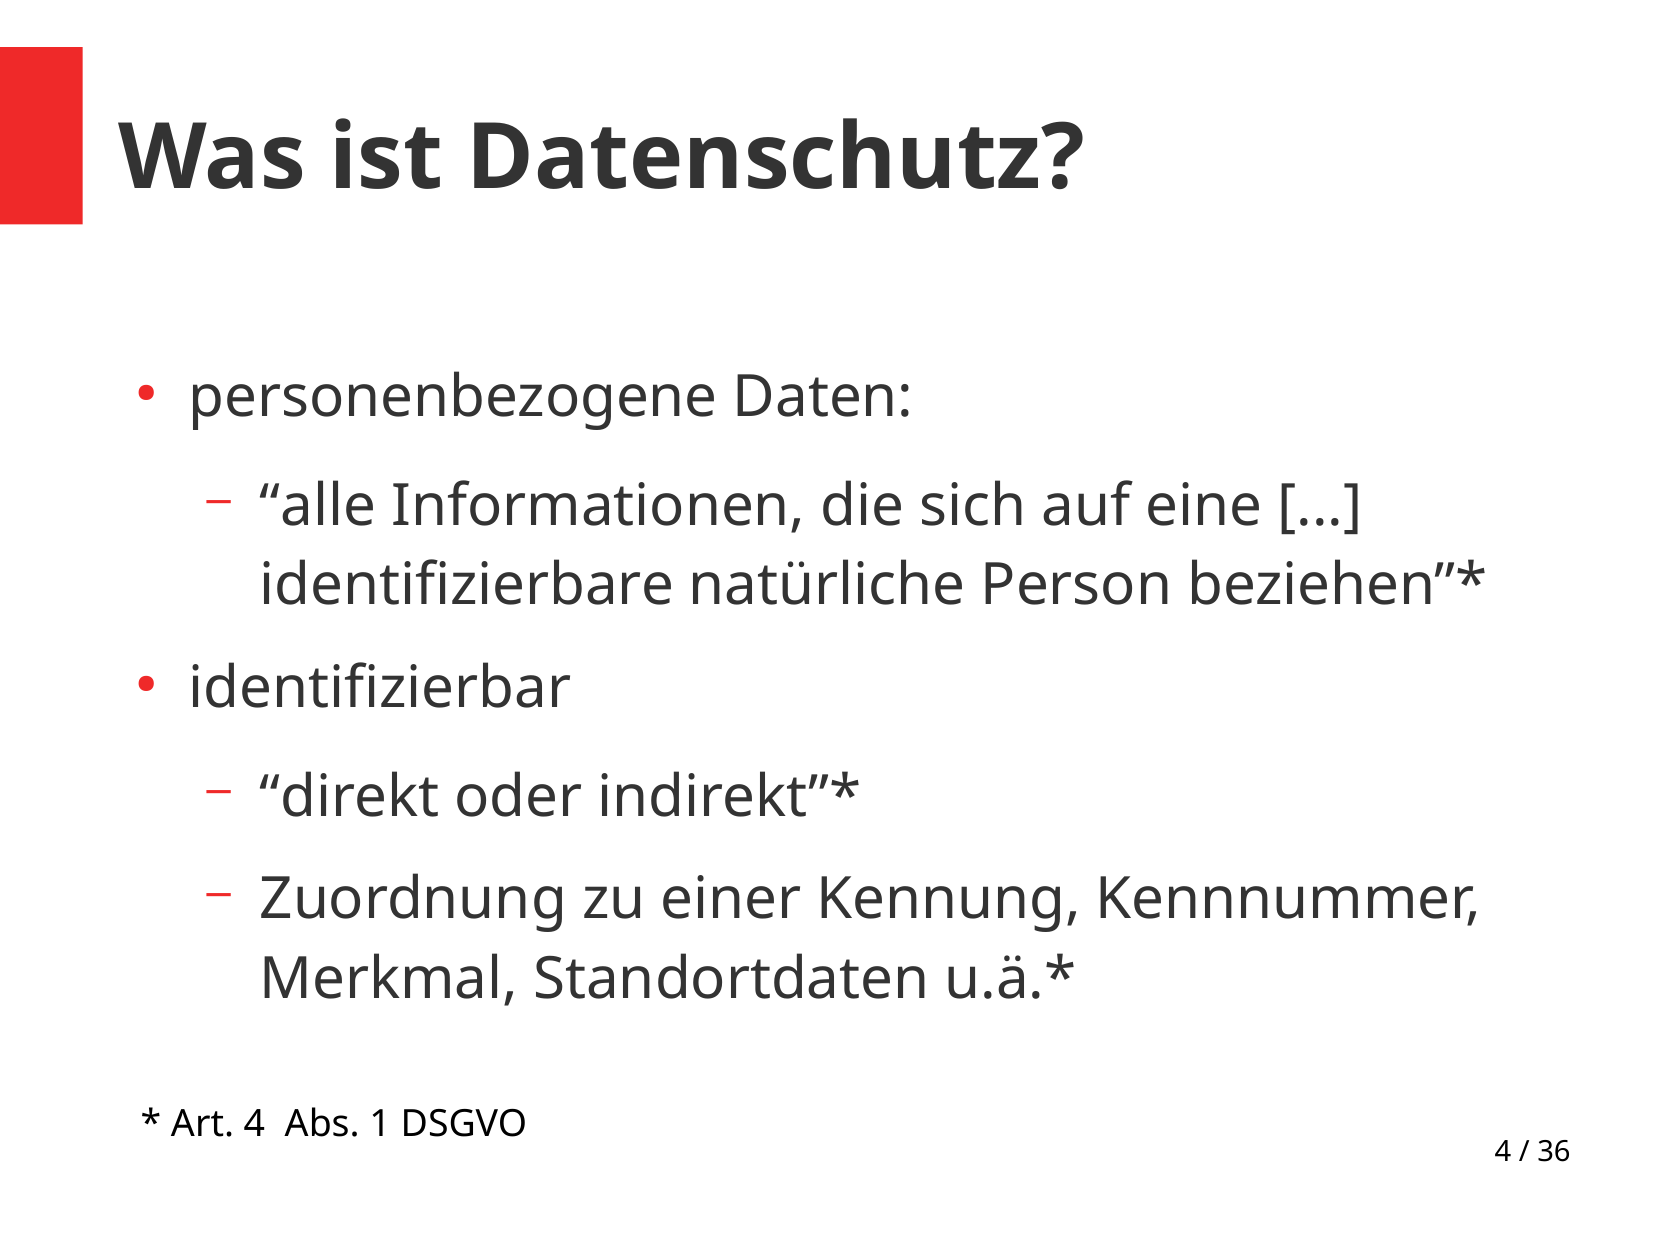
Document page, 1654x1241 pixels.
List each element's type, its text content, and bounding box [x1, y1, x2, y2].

list personenbezogene Daten: “alle Informationen, die sich auf eine [...] identifizierbare natürliche Person beziehen”* identifizierbar “direkt oder indirekt”* Zuordnung zu einer Kennung, Kennnummer, Merkmal, Standortdaten u.ä.* [118, 354, 1536, 1074]
title Was ist Datenschutz? [118, 49, 1571, 257]
text_box * Art. 4 Abs. 1 DSGVO [125, 1089, 741, 1155]
